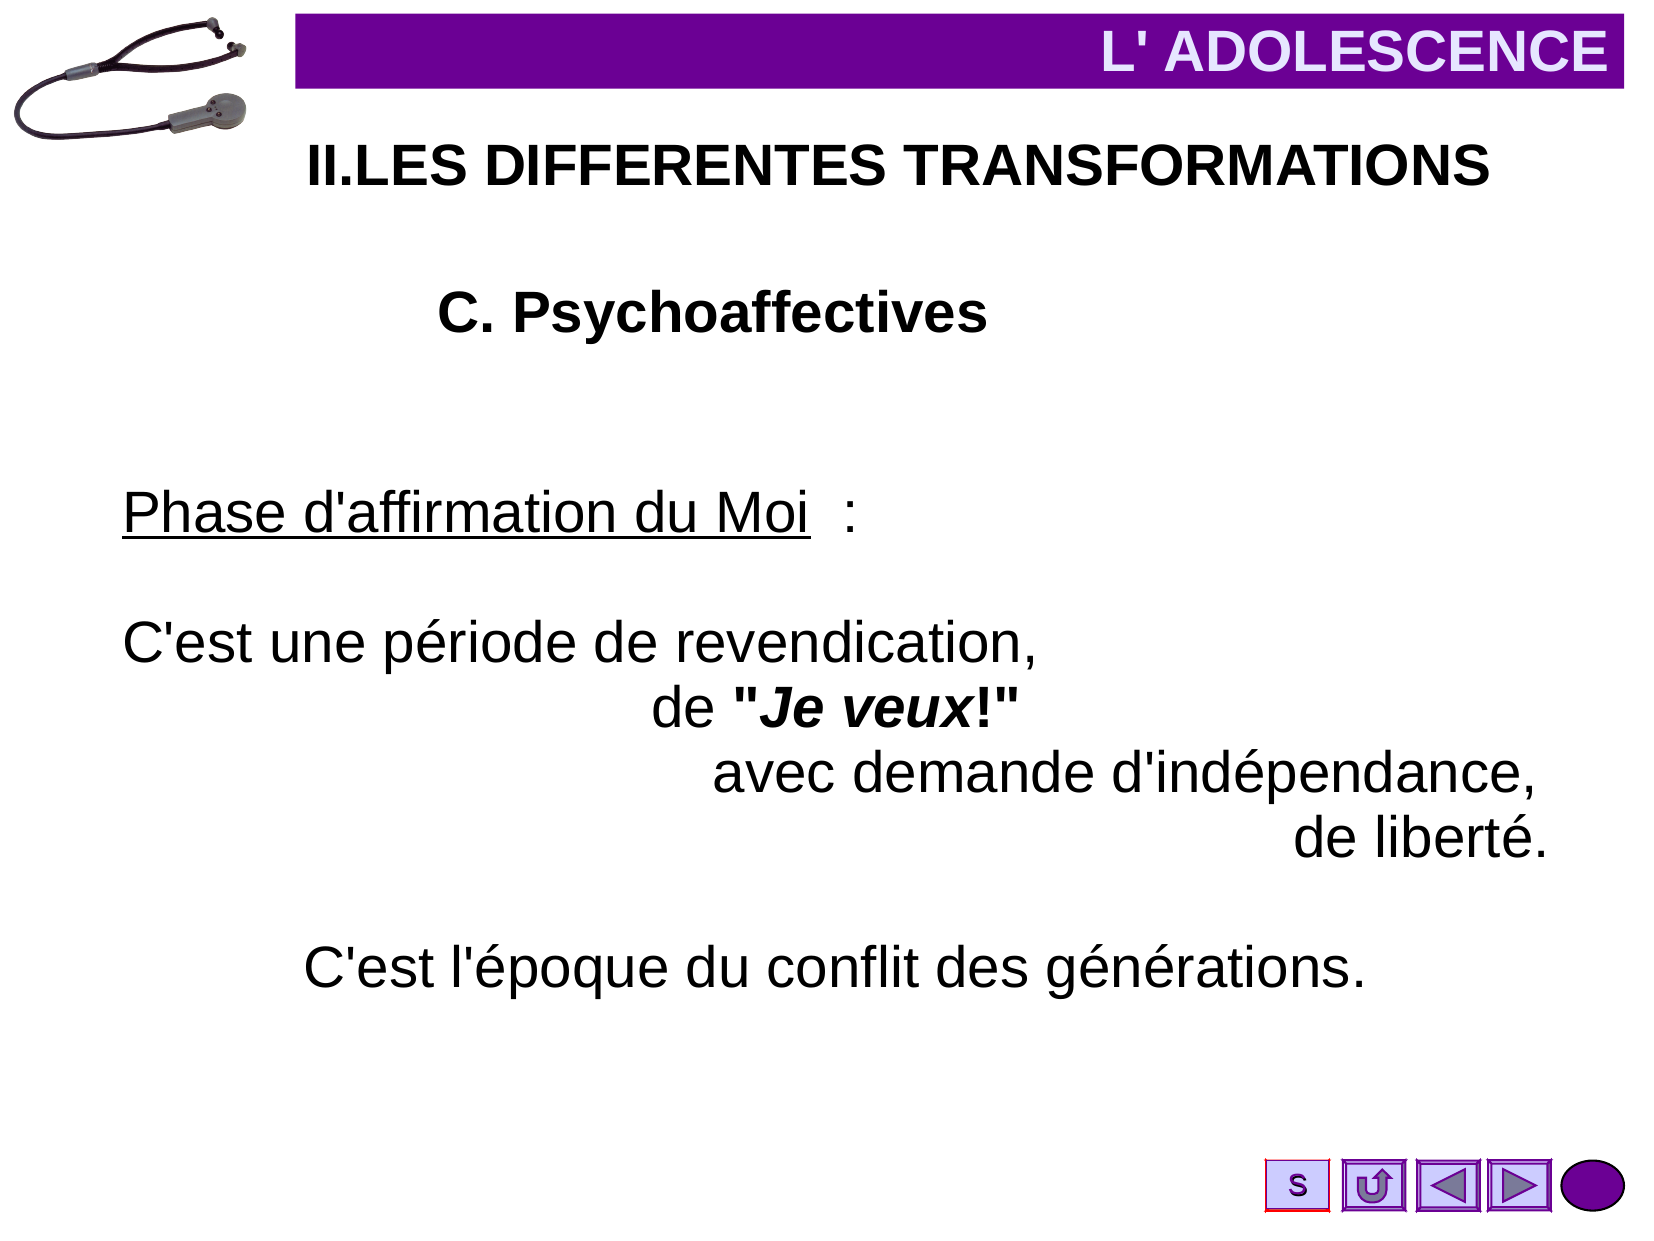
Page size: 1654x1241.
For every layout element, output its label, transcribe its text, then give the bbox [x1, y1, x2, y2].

picture [8, 8, 260, 153]
text_box Phase d'affirmation du Moi : C'est une période de revendication, de "Je veux!" avec demande d'indépendance, de liberté. C'est l'époque du conflit des générations. [107, 472, 1565, 1008]
text_box [1561, 1160, 1625, 1211]
text_box L' ADOLESCENCE [295, 13, 1625, 89]
text_box II.LES DIFFERENTES TRANSFORMATIONS [291, 125, 1506, 207]
text_box C. Psychoaffectives [422, 272, 1005, 353]
